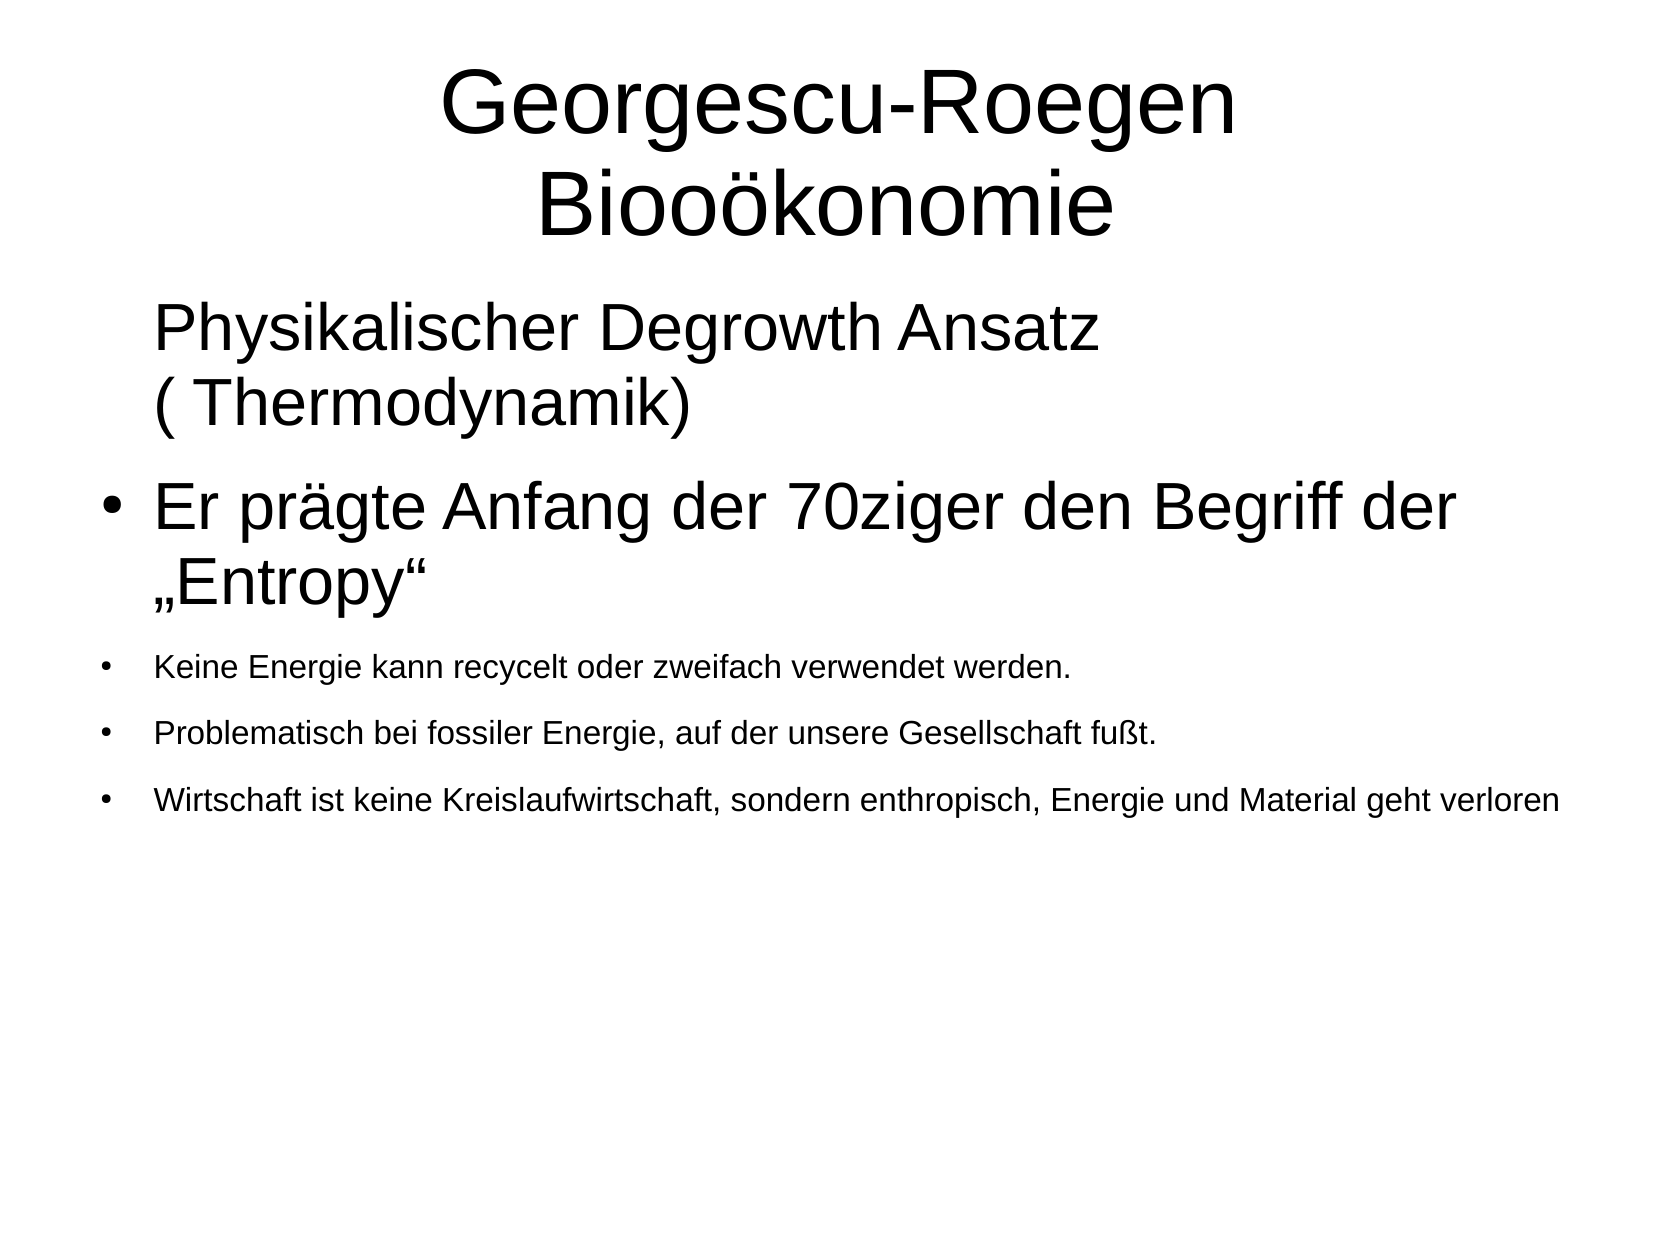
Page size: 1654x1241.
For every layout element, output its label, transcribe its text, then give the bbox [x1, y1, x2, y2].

title Georgescu-Roegen Biooökonomie [82, 49, 1571, 257]
list Physikalischer Degrowth Ansatz ( Thermodynamik) Er prägte Anfang der 70ziger den Begriff der „Entropy“ Keine Energie kann recycelt oder zweifach verwendet werden. Problematisch bei fossiler Energie, auf der unsere Gesellschaft fußt. Wirtschaft ist keine Kreislaufwirtschaft, sondern enthropisch, Energie und Material geht verloren [82, 290, 1571, 1010]
